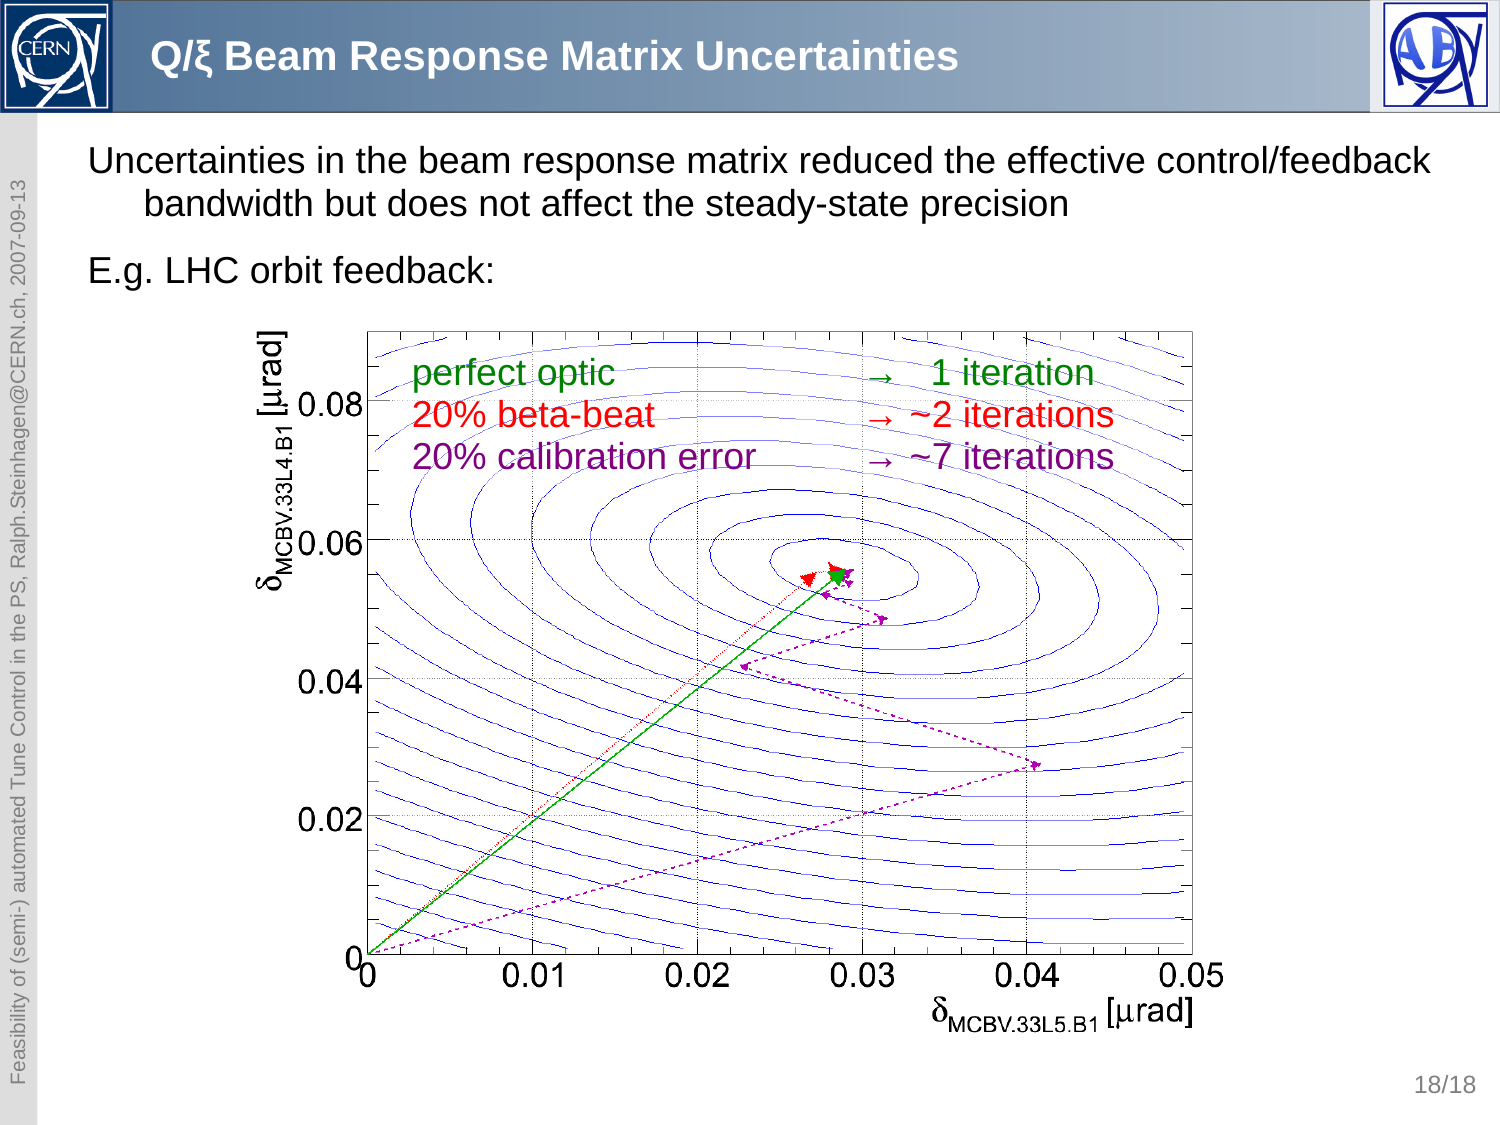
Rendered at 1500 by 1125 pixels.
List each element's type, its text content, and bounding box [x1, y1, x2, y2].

title Q/ξ Beam Response Matrix Uncertainties [150, 0, 1201, 113]
picture [0, 0, 113, 113]
list Uncertainties in the beam response matrix reduced the effective control/feedback bandwidth but does not affect the steady-state precision E.g. LHC orbit feedback: [87, 137, 1438, 1030]
picture [1382, 1, 1489, 108]
picture [248, 317, 1241, 1041]
text_box perfect optic → 1 iteration 20% beta-beat → ~2 iterations 20% calibration error → ~7 iterations [397, 344, 1164, 486]
